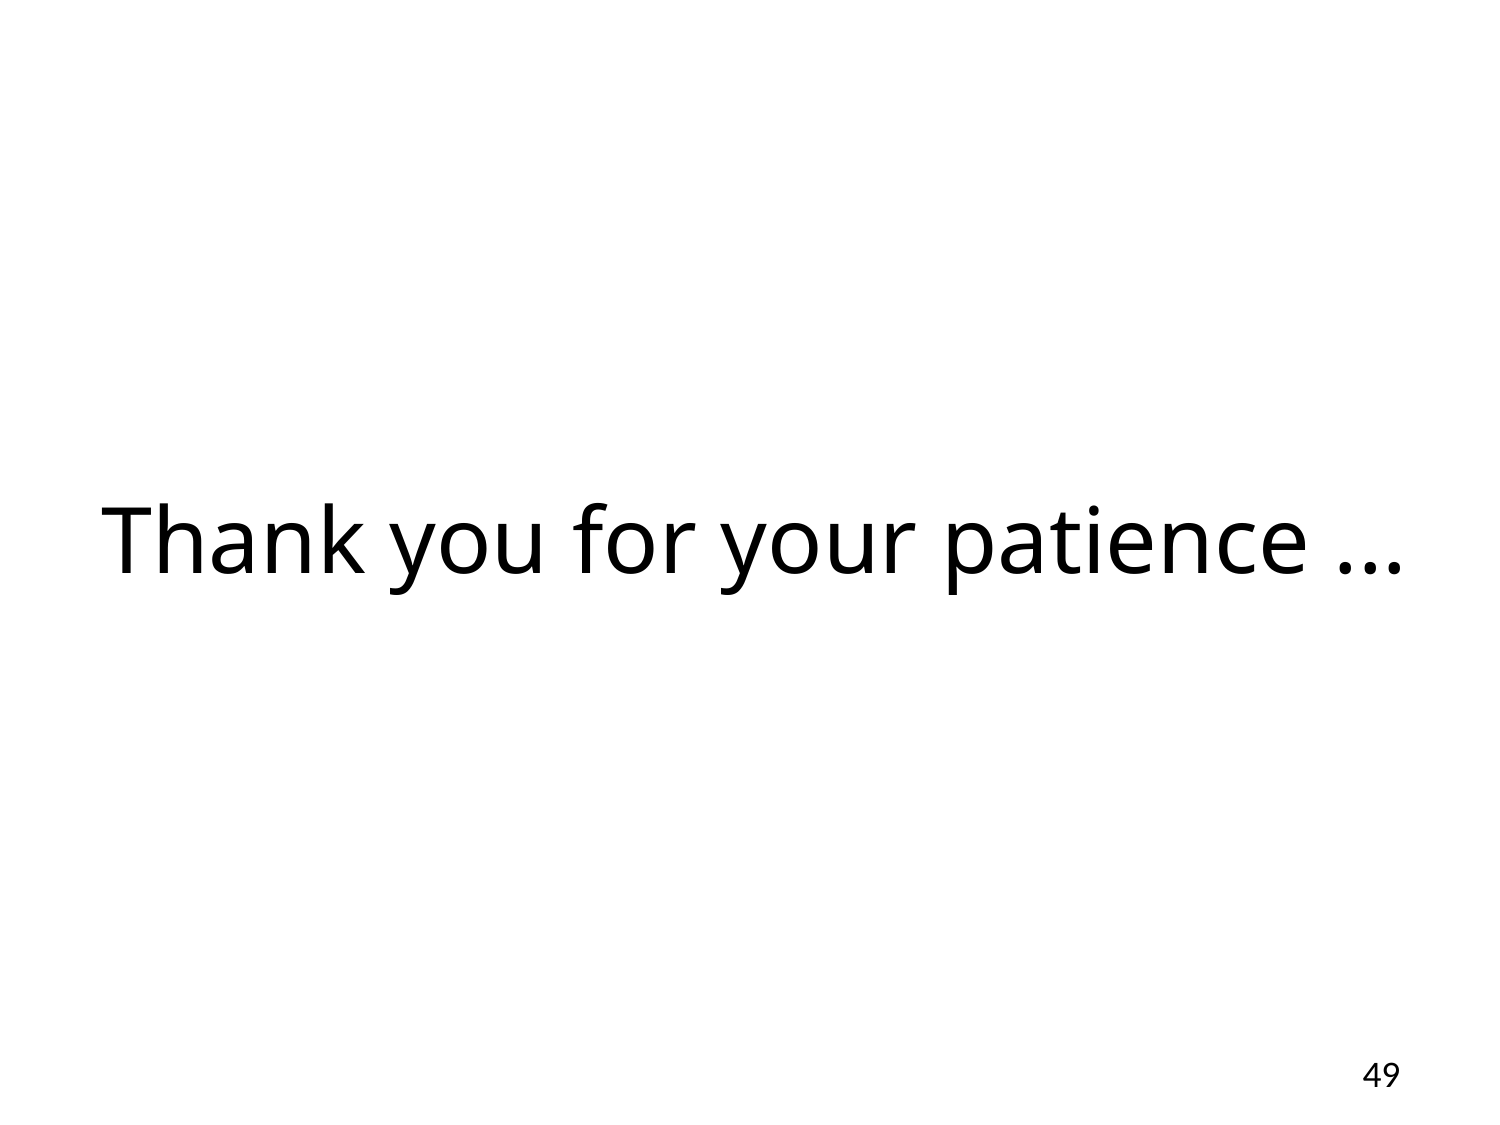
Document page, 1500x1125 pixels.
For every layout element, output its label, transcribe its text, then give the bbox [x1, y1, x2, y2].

title Thank you for your patience ... [57, 97, 1453, 977]
